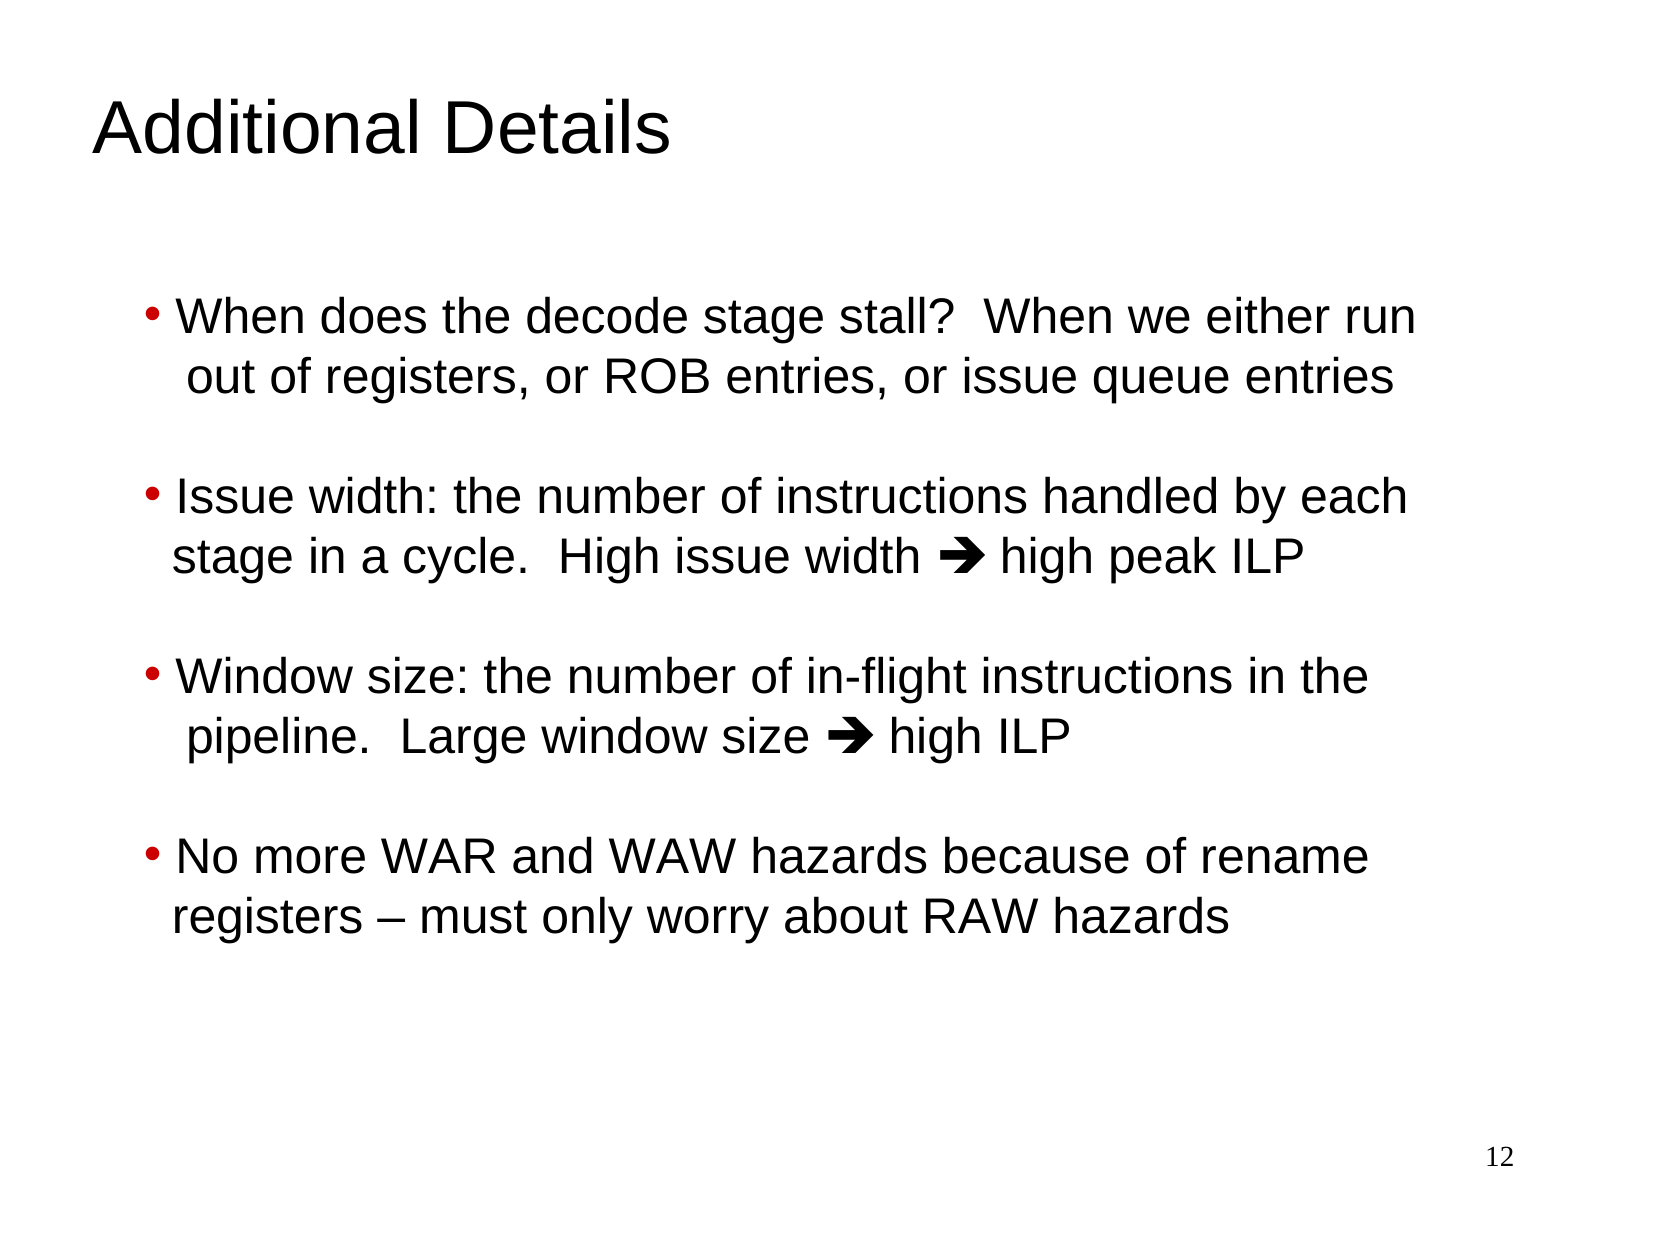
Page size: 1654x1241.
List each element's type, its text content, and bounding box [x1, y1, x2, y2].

text_box When does the decode stage stall? When we either run out of registers, or ROB entries, or issue queue entries Issue width: the number of instructions handled by each stage in a cycle. High issue width  high peak ILP Window size: the number of in-flight instructions in the pipeline. Large window size  high ILP No more WAR and WAW hazards because of rename registers – must only worry about RAW hazards [129, 275, 1433, 1011]
text_box Additional Details [78, 71, 688, 177]
text_box <number> [1184, 1129, 1530, 1213]
